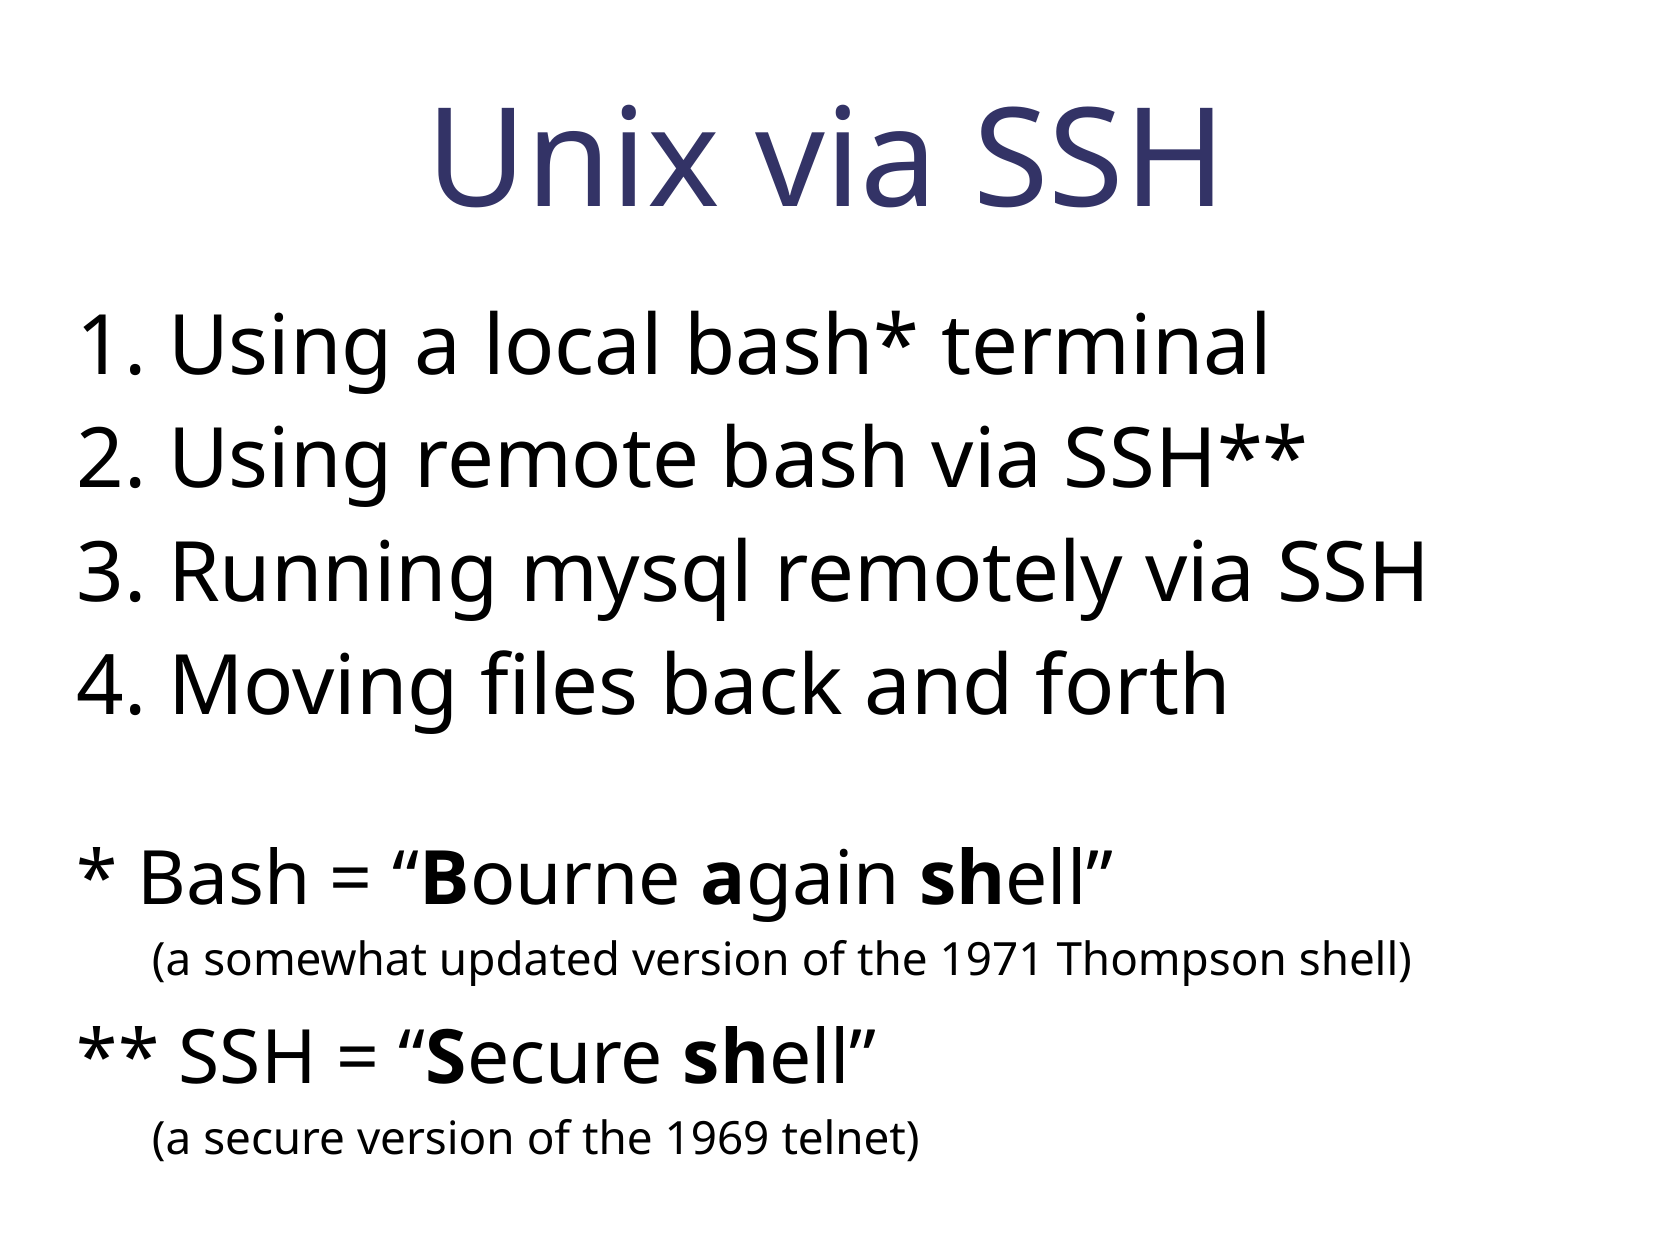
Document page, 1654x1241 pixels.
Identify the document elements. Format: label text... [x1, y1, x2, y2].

subtitle 1. Using a local bash* terminal 2. Using remote bash via SSH** 3. Running mysql remotely via SSH 4. Moving files back and forth * Bash = “Bourne again shell” (a somewhat updated version of the 1971 Thompson shell) ** SSH = “Secure shell” (a secure version of the 1969 telnet) [76, 324, 1565, 1129]
title Unix via SSH [82, 49, 1571, 257]
